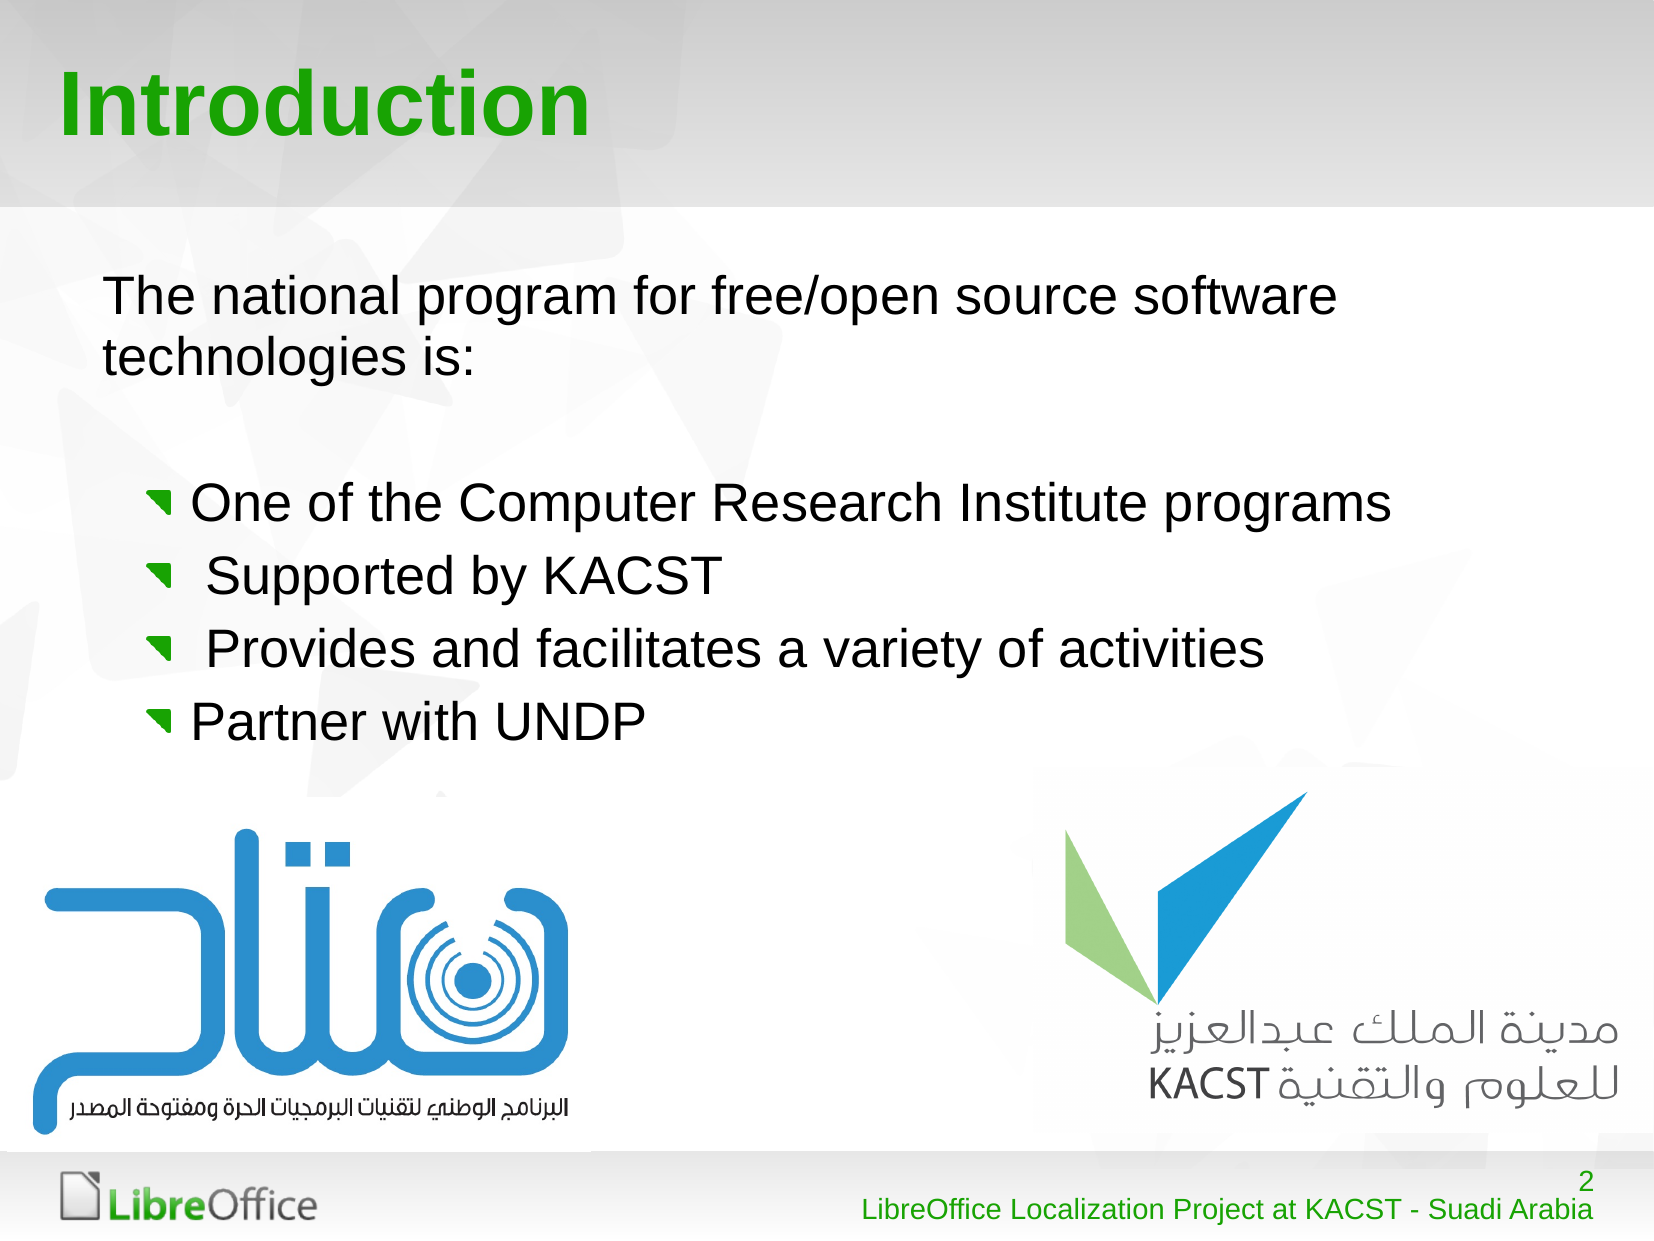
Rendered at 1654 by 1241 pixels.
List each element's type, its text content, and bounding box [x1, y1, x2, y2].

title Introduction [59, 29, 1595, 178]
picture [0, 0, 783, 1240]
list The national program for free/open source software technologies is: One of the Computer Research Institute programs Supported by KACST Provides and facilitates a variety of activities Partner with UNDP [59, 265, 1654, 798]
picture [915, 767, 1654, 1169]
